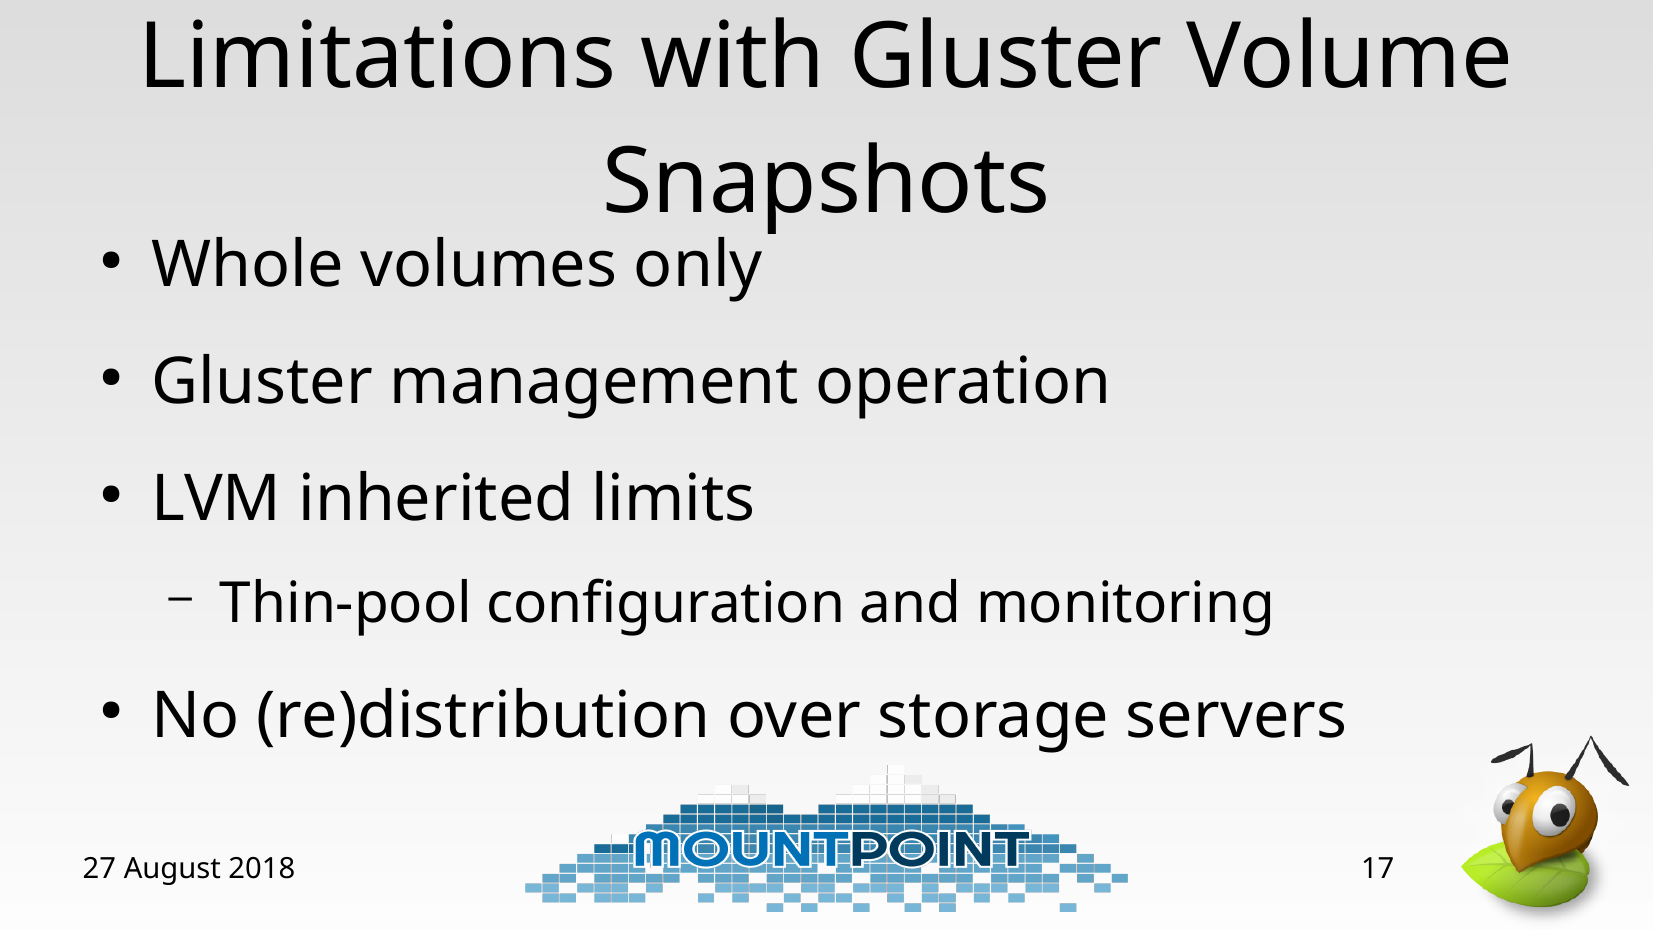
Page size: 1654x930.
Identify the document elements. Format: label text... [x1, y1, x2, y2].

title Limitations with Gluster Volume Snapshots [82, 12, 1571, 217]
list Whole volumes only Gluster management operation LVM inherited limits Thin-pool configuration and monitoring No (re)distribution over storage servers [82, 217, 1571, 757]
picture [525, 765, 1128, 912]
picture [1432, 727, 1653, 930]
